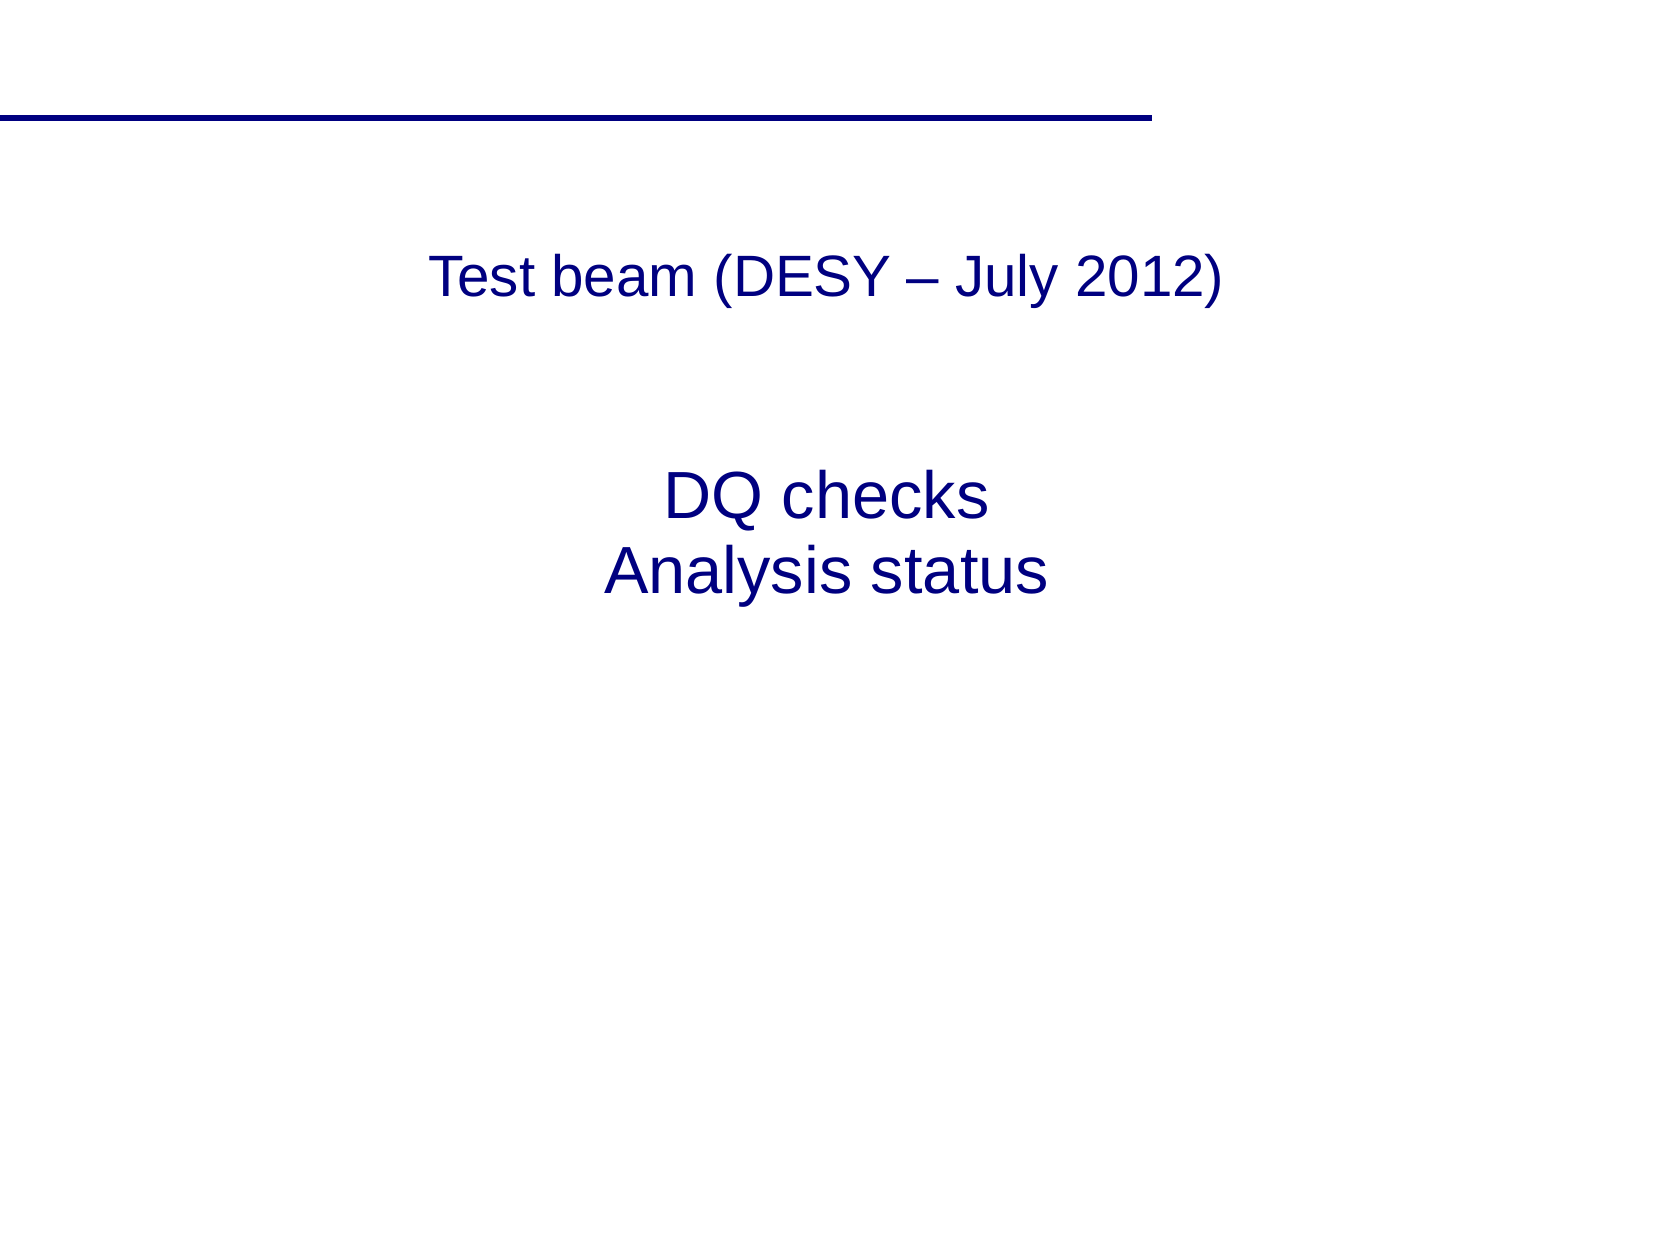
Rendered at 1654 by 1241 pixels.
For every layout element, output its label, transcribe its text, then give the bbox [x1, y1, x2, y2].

text_box Test beam (DESY – July 2012) DQ checks Analysis status [88, 236, 1565, 741]
